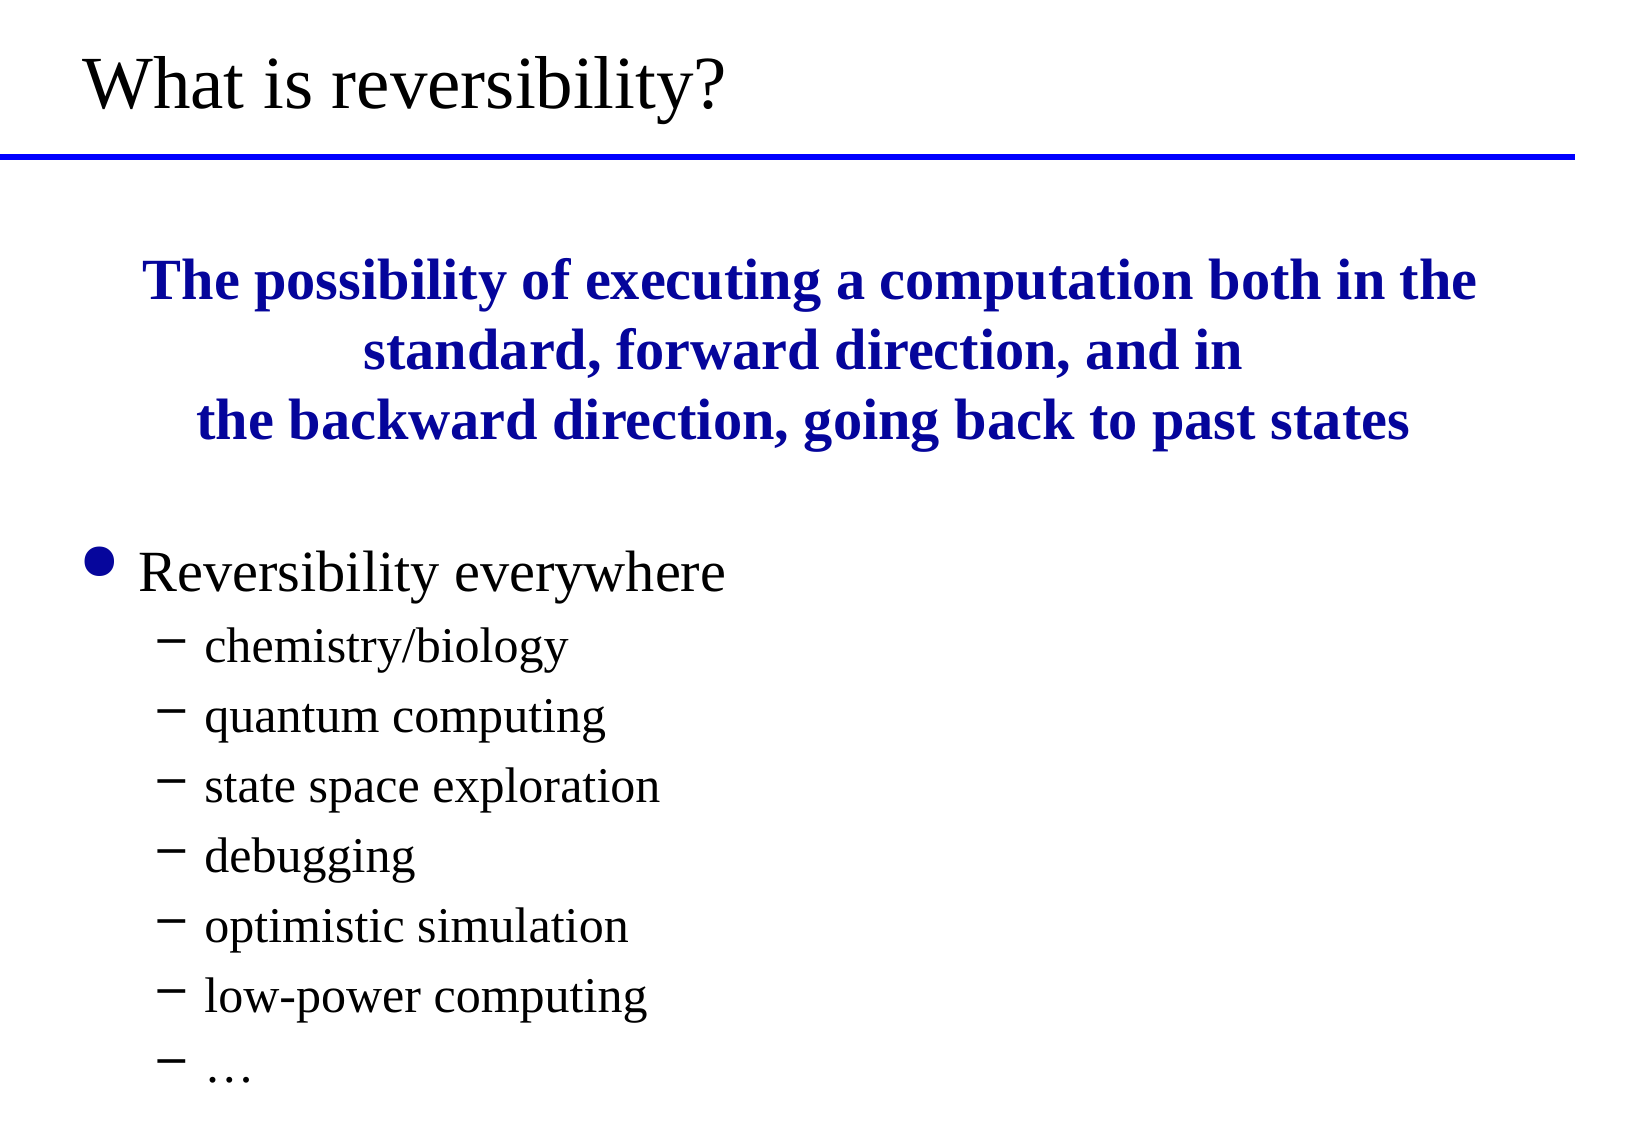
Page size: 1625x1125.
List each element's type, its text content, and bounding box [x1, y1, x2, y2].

text_box The possibility of executing a computation both in the standard, forward direction, and in the backward direction, going back to past states [67, 233, 1554, 541]
list Reversibility everywhere chemistry/biology quantum computing state space exploration debugging optimistic simulation low-power computing … [67, 541, 1478, 983]
title What is reversibility? [67, 27, 1544, 131]
